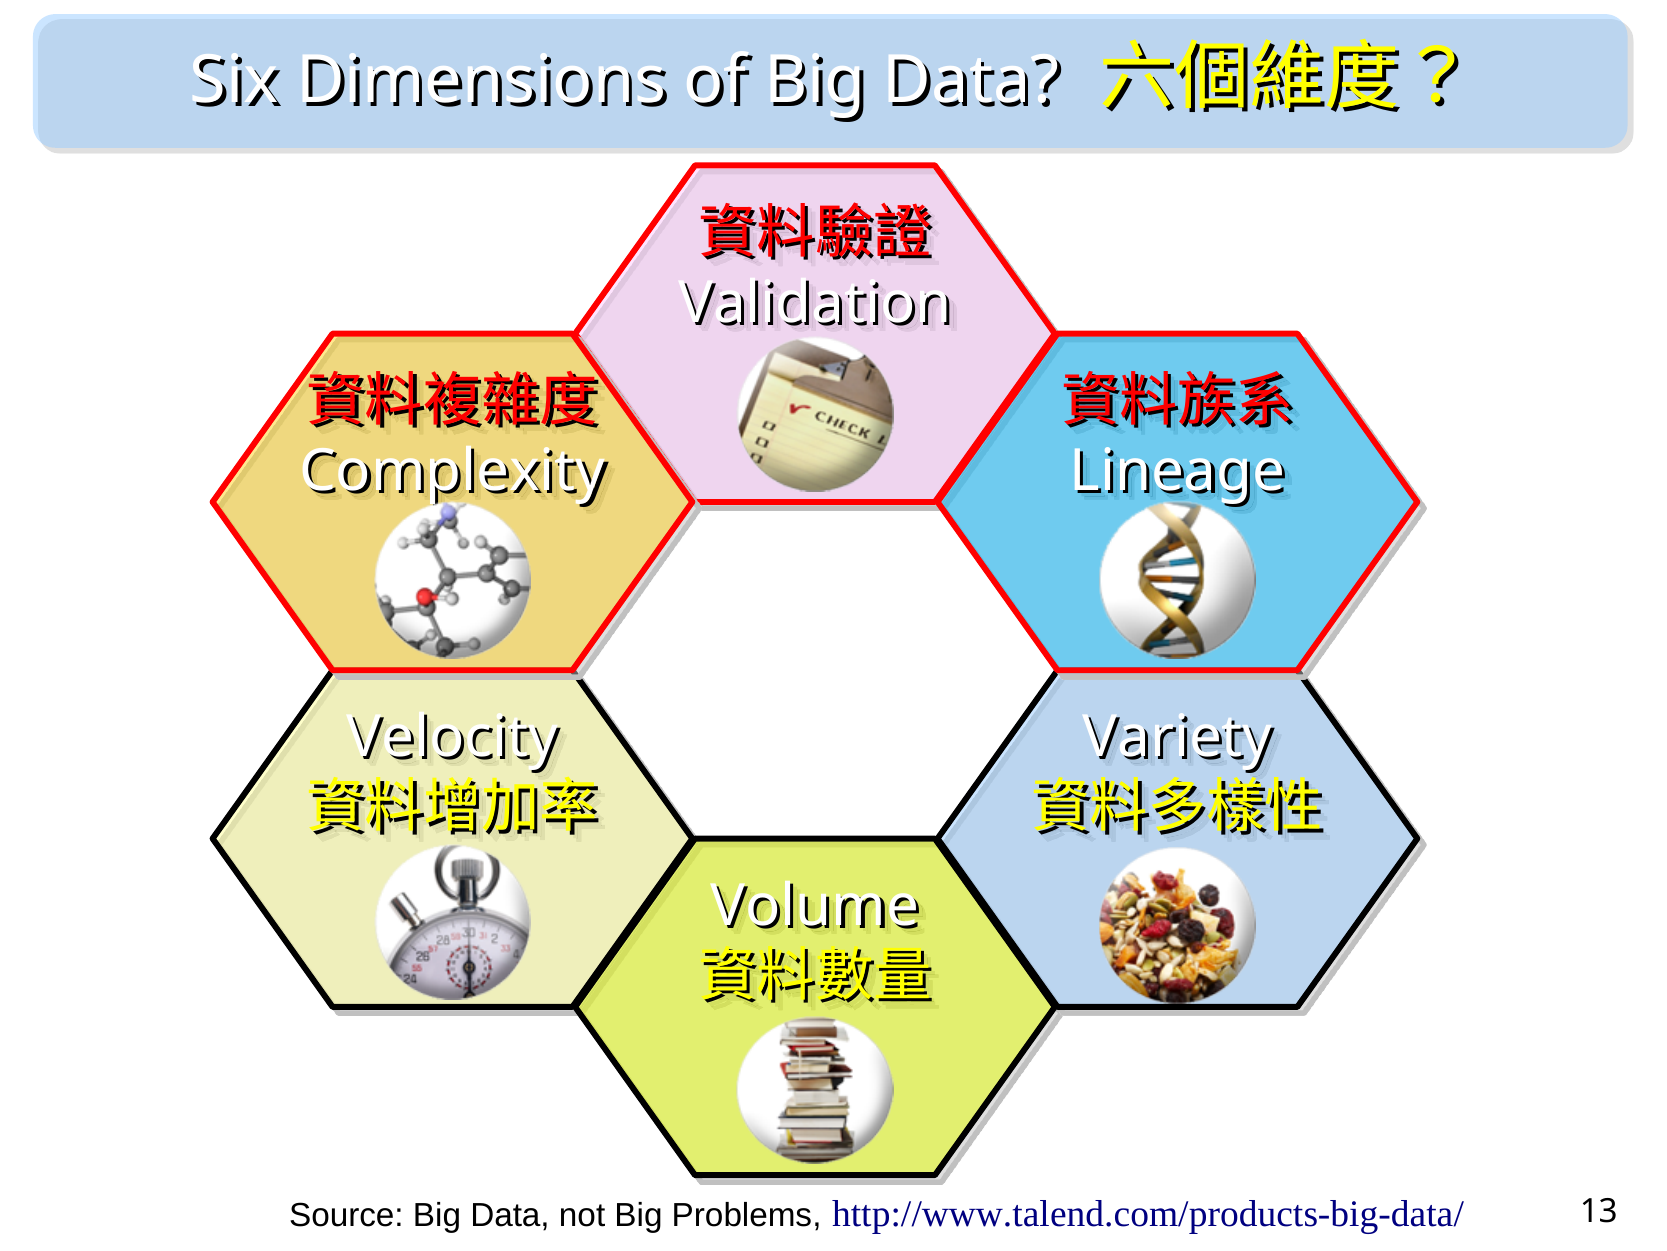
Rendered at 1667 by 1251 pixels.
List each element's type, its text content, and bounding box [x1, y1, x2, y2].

text_box 資料族系 Lineage [937, 333, 1418, 671]
picture [1099, 847, 1256, 1004]
picture [374, 844, 531, 1000]
text_box Velocity 資料增加率 [212, 671, 693, 1007]
picture [1099, 501, 1256, 659]
text_box 資料複雜度 Complexity [212, 333, 693, 671]
text_box Variety 資料多樣性 [937, 670, 1418, 1007]
title Six Dimensions of Big Data? 六個維度？ [0, 7, 1665, 148]
text_box Volume 資料數量 [575, 838, 1055, 1176]
picture [374, 501, 531, 659]
picture [736, 336, 894, 492]
text_box 資料驗證 Validation [575, 165, 1055, 502]
picture [736, 1016, 894, 1164]
text_box Source: Big Data, not Big Problems, http://www.talend.com/products-big-data/ [274, 1181, 1501, 1250]
